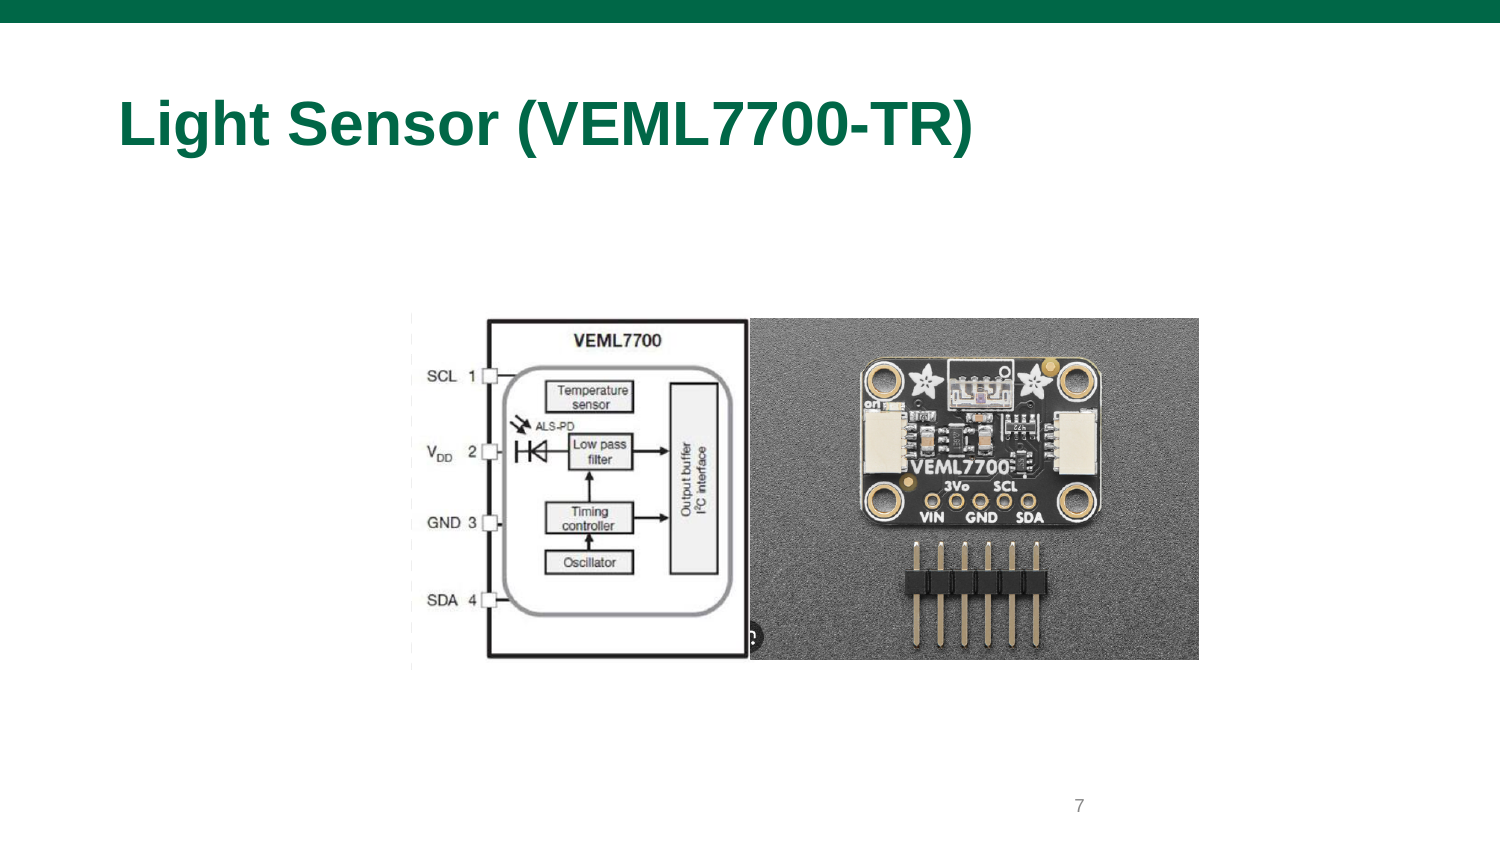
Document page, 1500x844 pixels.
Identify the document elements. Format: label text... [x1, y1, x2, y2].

title Light Sensor (VEML7700-TR) [103, 44, 1397, 209]
slide_number [1059, 782, 1397, 827]
picture [411, 306, 1199, 670]
